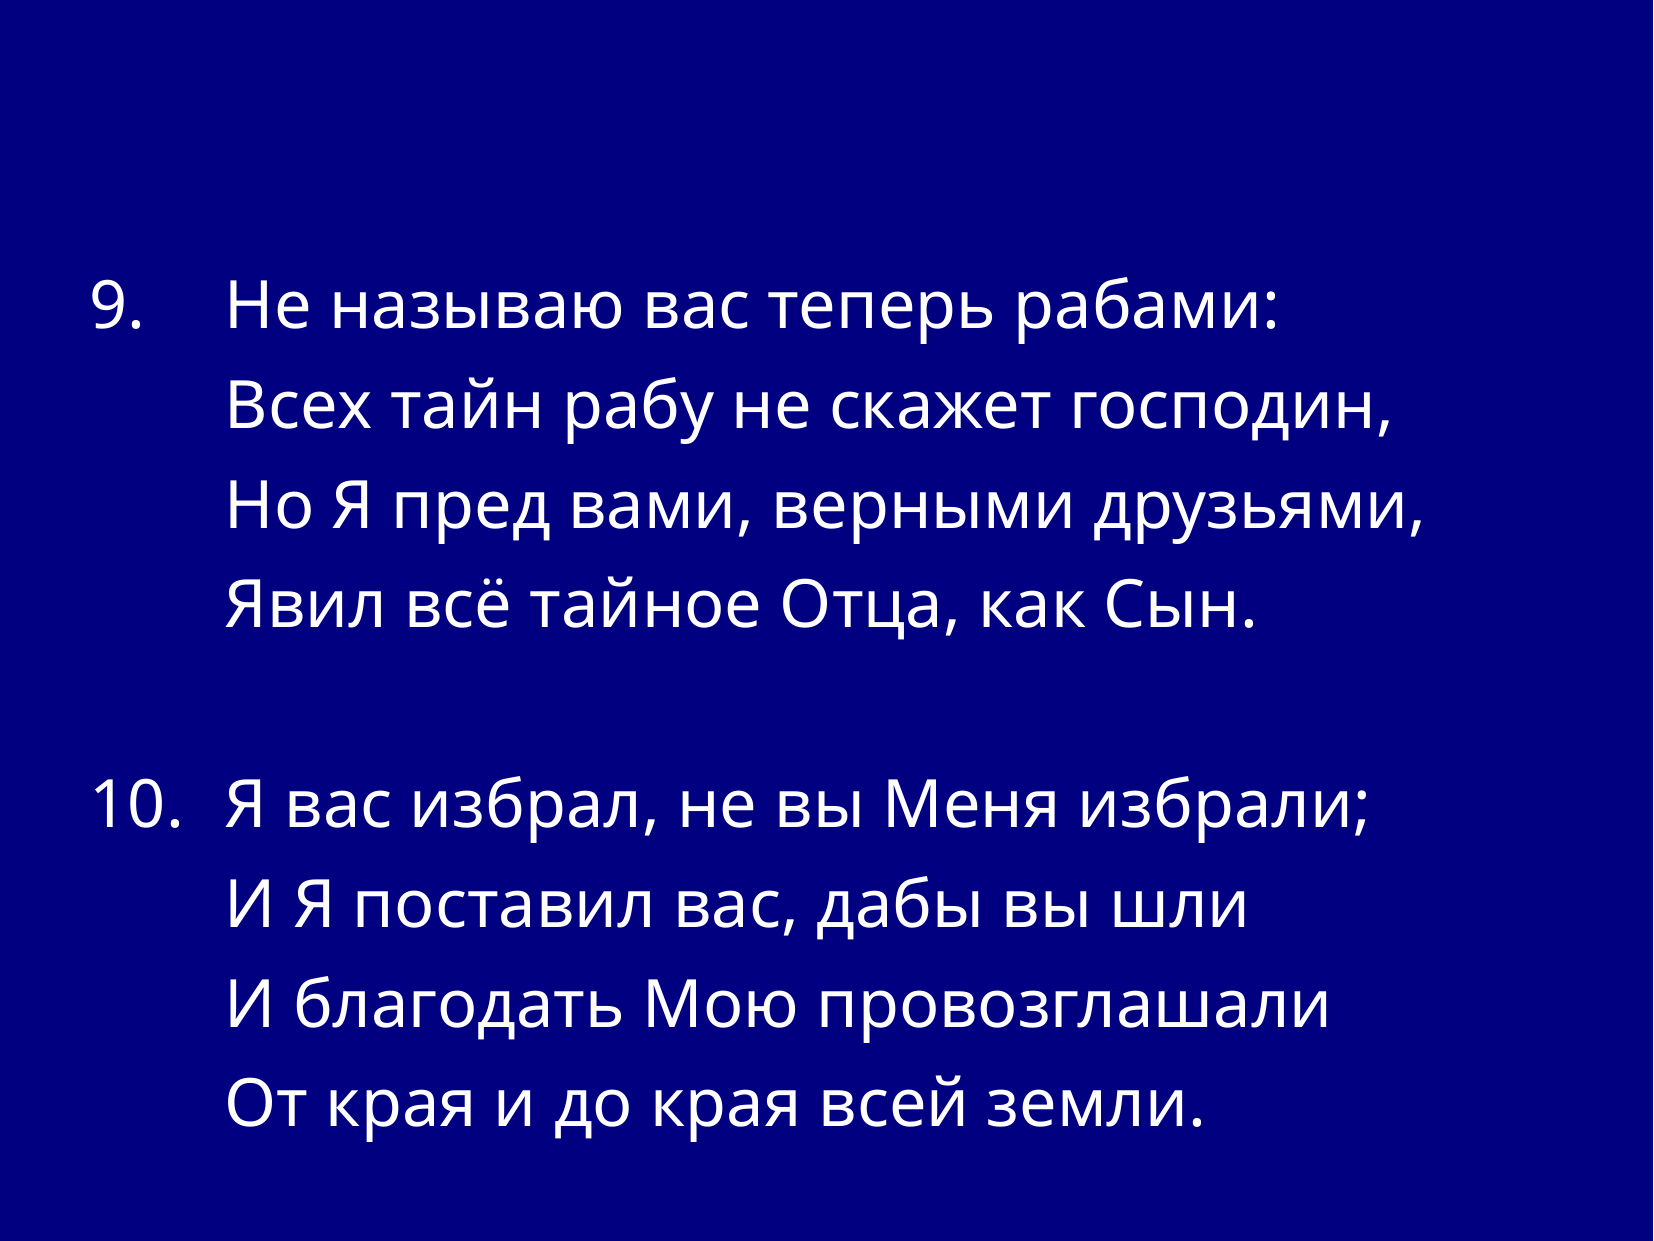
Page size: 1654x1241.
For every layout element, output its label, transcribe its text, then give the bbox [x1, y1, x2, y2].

text_box 9. Не называю вас теперь рабами: Всех тайн рабу не скажет господин, Но Я пред вами, верными друзьями, Явил всё тайное Отца, как Сын. 10. Я вас избрал, не вы Меня избрали; И Я поставил вас, дабы вы шли И благодать Мою провозглашали От края и до края всей земли. [75, 150, 1576, 1163]
